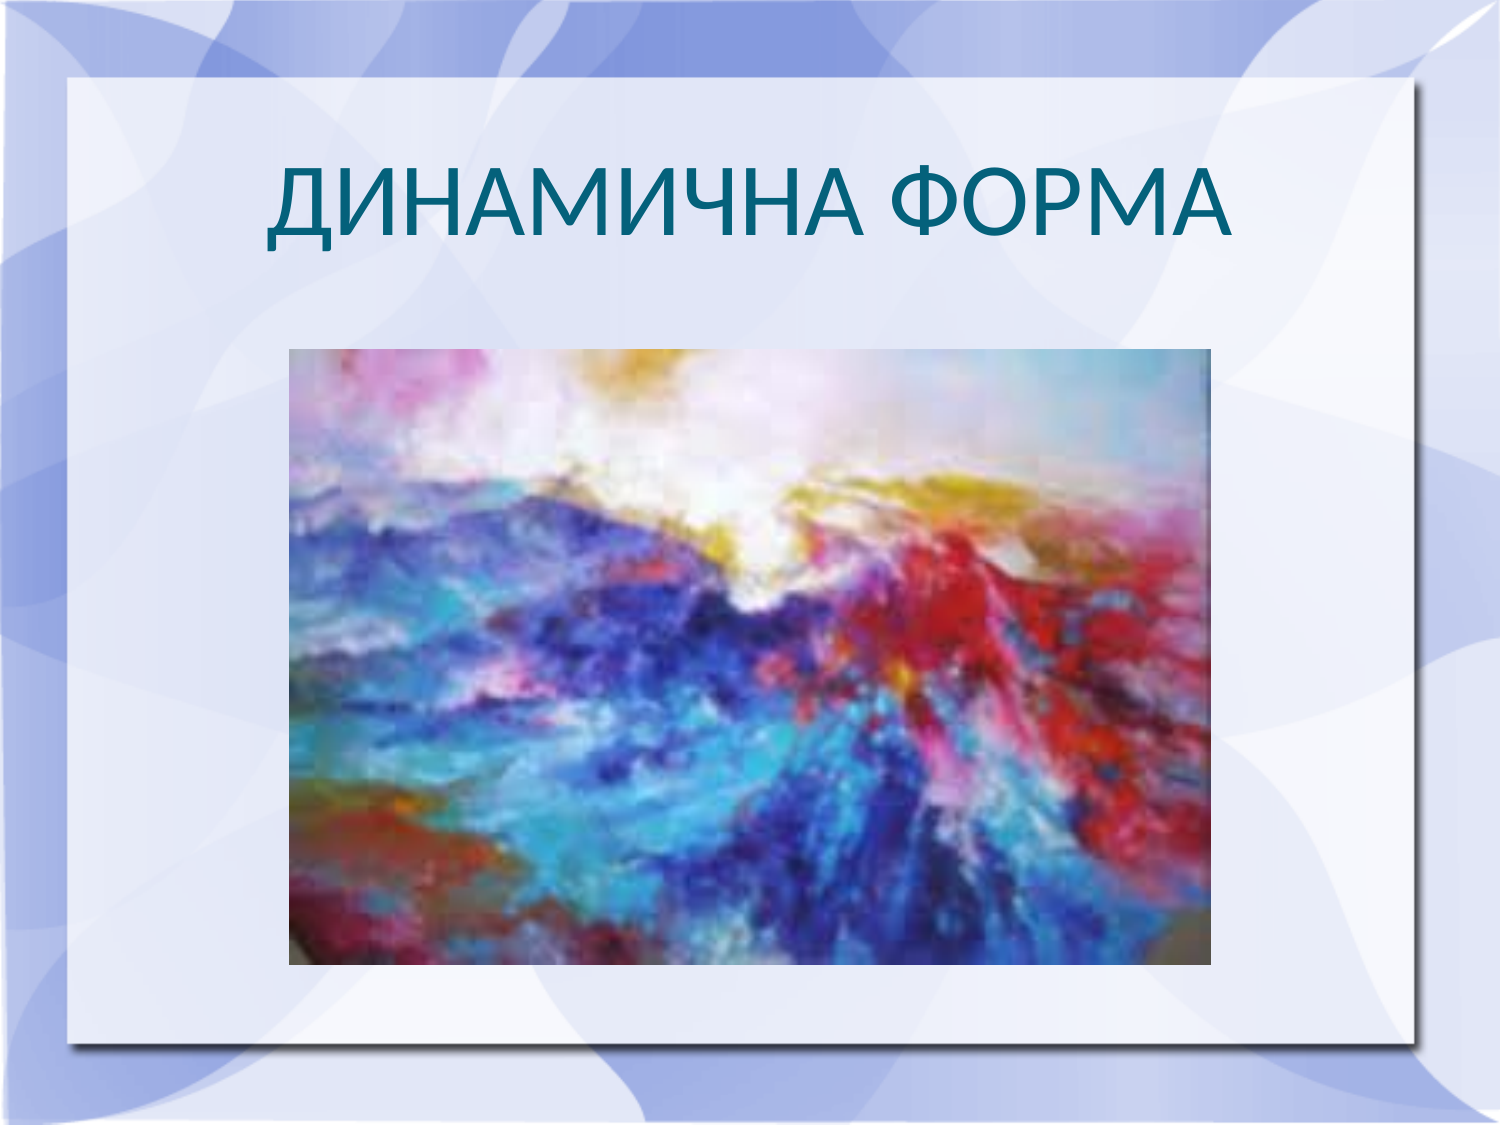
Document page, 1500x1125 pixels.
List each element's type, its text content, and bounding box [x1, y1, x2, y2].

picture [0, 0, 1500, 1125]
title ДИНАМИЧНА ФОРМА [75, 115, 1425, 303]
